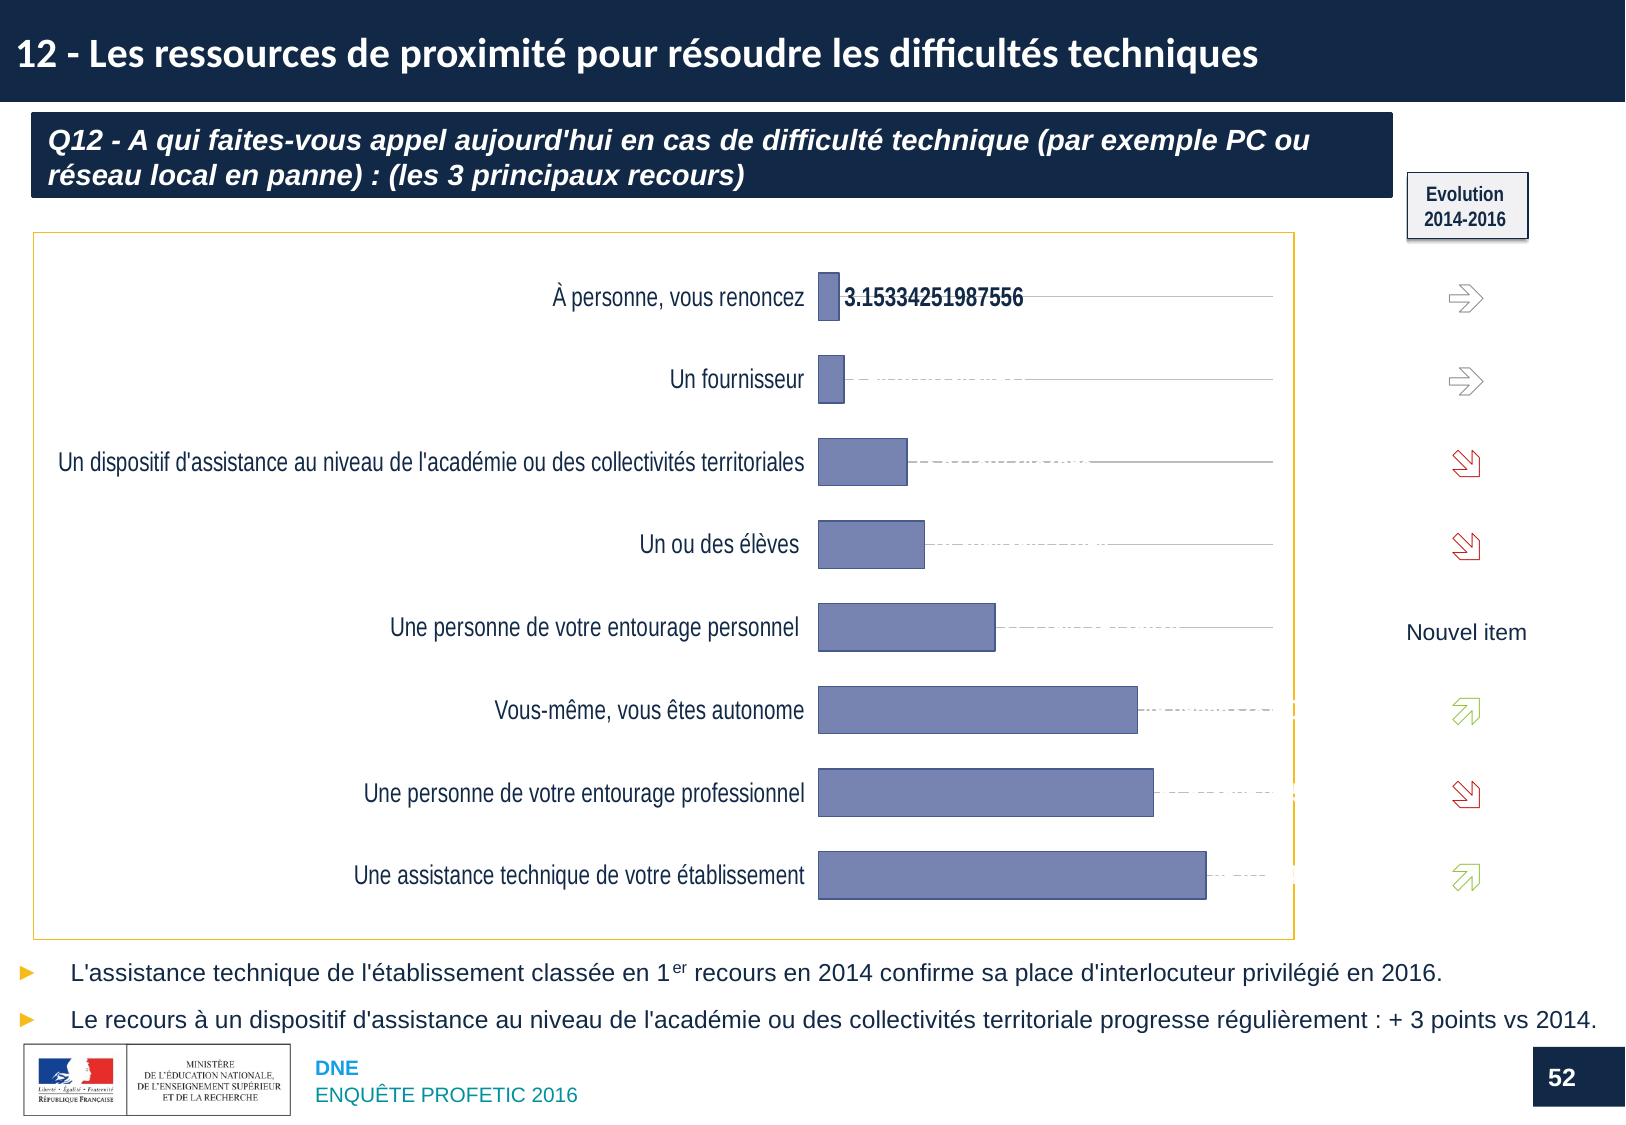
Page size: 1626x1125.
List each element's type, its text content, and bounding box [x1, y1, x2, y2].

text_box  [1434, 515, 1501, 576]
text_box  [1434, 846, 1501, 907]
text_box  [1431, 267, 1504, 328]
list L'assistance technique de l'établissement classée en 1er recours en 2014 confirme sa place d'interlocuteur privilégié en 2016. Le recours à un dispositif d'assistance au niveau de l'académie ou des collectivités territoriale progresse régulièrement : + 3 points vs 2014. [0, 952, 1625, 1083]
text_box  [1431, 349, 1504, 411]
text_box Nouvel item [1391, 609, 1544, 653]
text_box Q12 - A qui faites-vous appel aujourd'hui en cas de difficulté technique (par exemple PC ou réseau local en panne) : (les 3 principaux recours) [33, 114, 1391, 196]
text_box 52 [1533, 1046, 1625, 1107]
text_box Evolution 2014-2016 [1407, 172, 1528, 239]
text_box  [1434, 763, 1501, 824]
text_box  [1434, 432, 1501, 494]
chart [33, 231, 1392, 941]
text_box  [1434, 680, 1501, 742]
title 12 - Les ressources de proximité pour résoudre les difficultés techniques [0, 0, 1625, 102]
